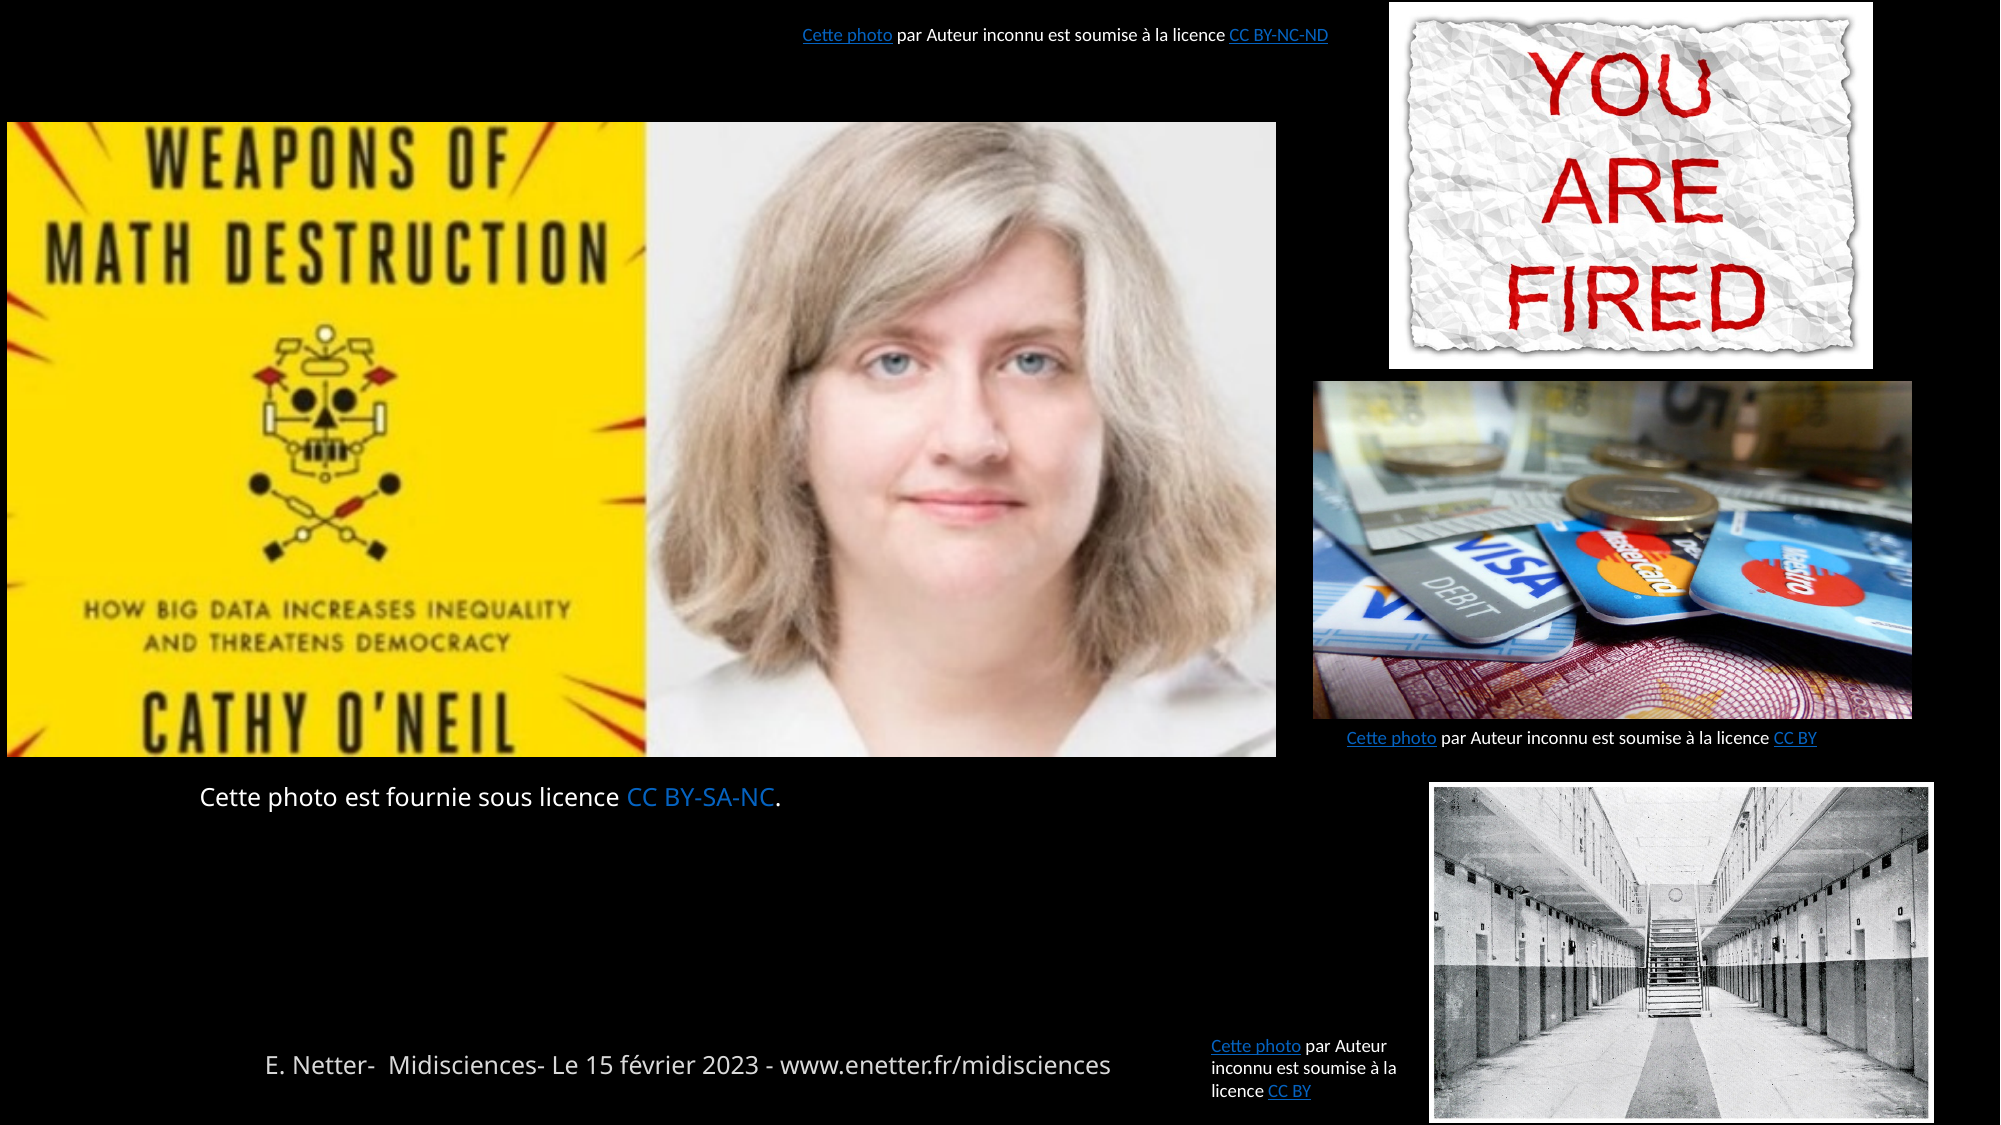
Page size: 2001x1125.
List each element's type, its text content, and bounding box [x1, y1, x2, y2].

footer E. Netter- Midisciences- Le 15 février 2023 - www.enetter.fr/midisciences [249, 1043, 1196, 1086]
text_box Cette photo par Auteur inconnu est soumise à la licence CC BY [1332, 718, 1931, 756]
picture [1389, 2, 1873, 370]
text_box Cette photo est fournie sous licence CC BY-SA-NC. [184, 773, 957, 840]
text_box Cette photo par Auteur inconnu est soumise à la licence CC BY-NC-ND [787, 15, 1365, 53]
text_box Cette photo par Auteur inconnu est soumise à la licence CC BY [1196, 1026, 1418, 1109]
picture [1429, 782, 1934, 1123]
picture [7, 122, 1276, 757]
picture [1313, 381, 1912, 719]
